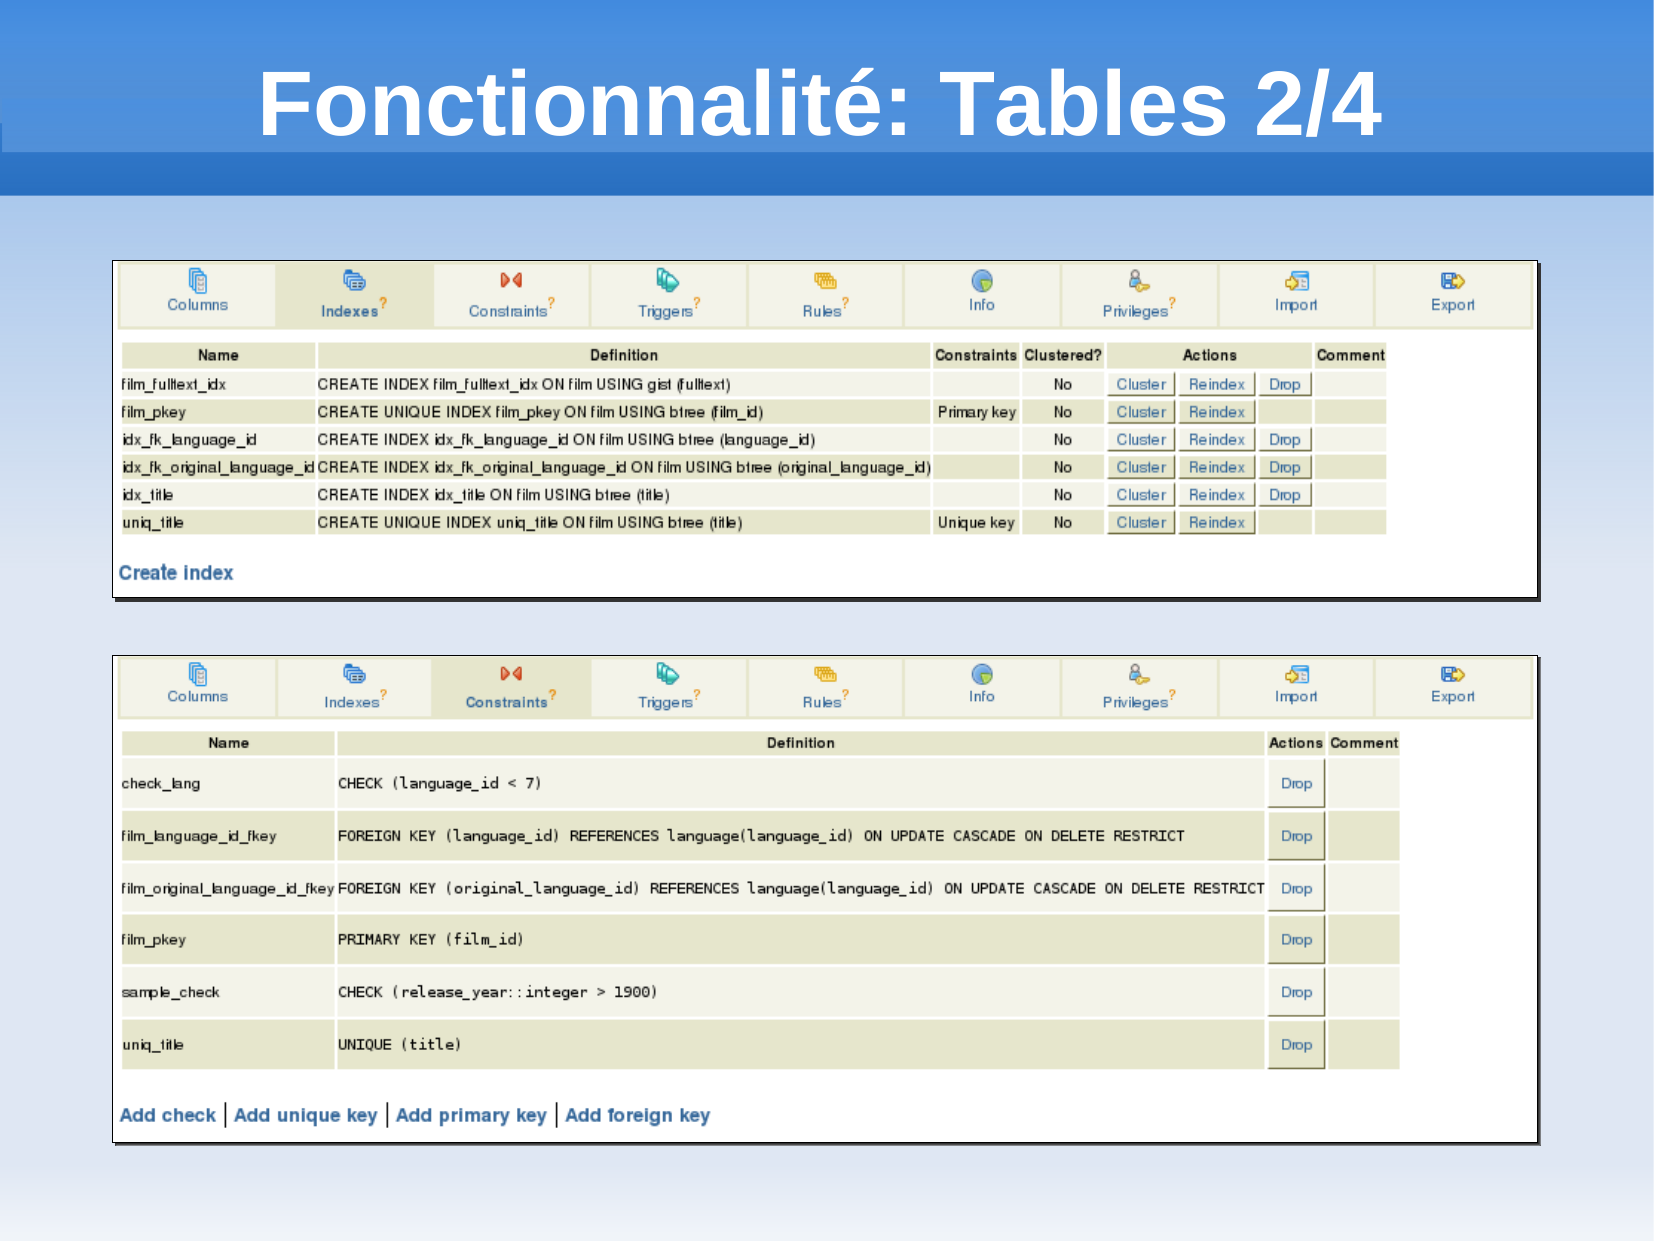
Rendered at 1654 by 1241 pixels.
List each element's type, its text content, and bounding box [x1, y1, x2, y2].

title Fonctionnalité: Tables 2/4 [76, 7, 1565, 200]
picture [0, 0, 1654, 1241]
